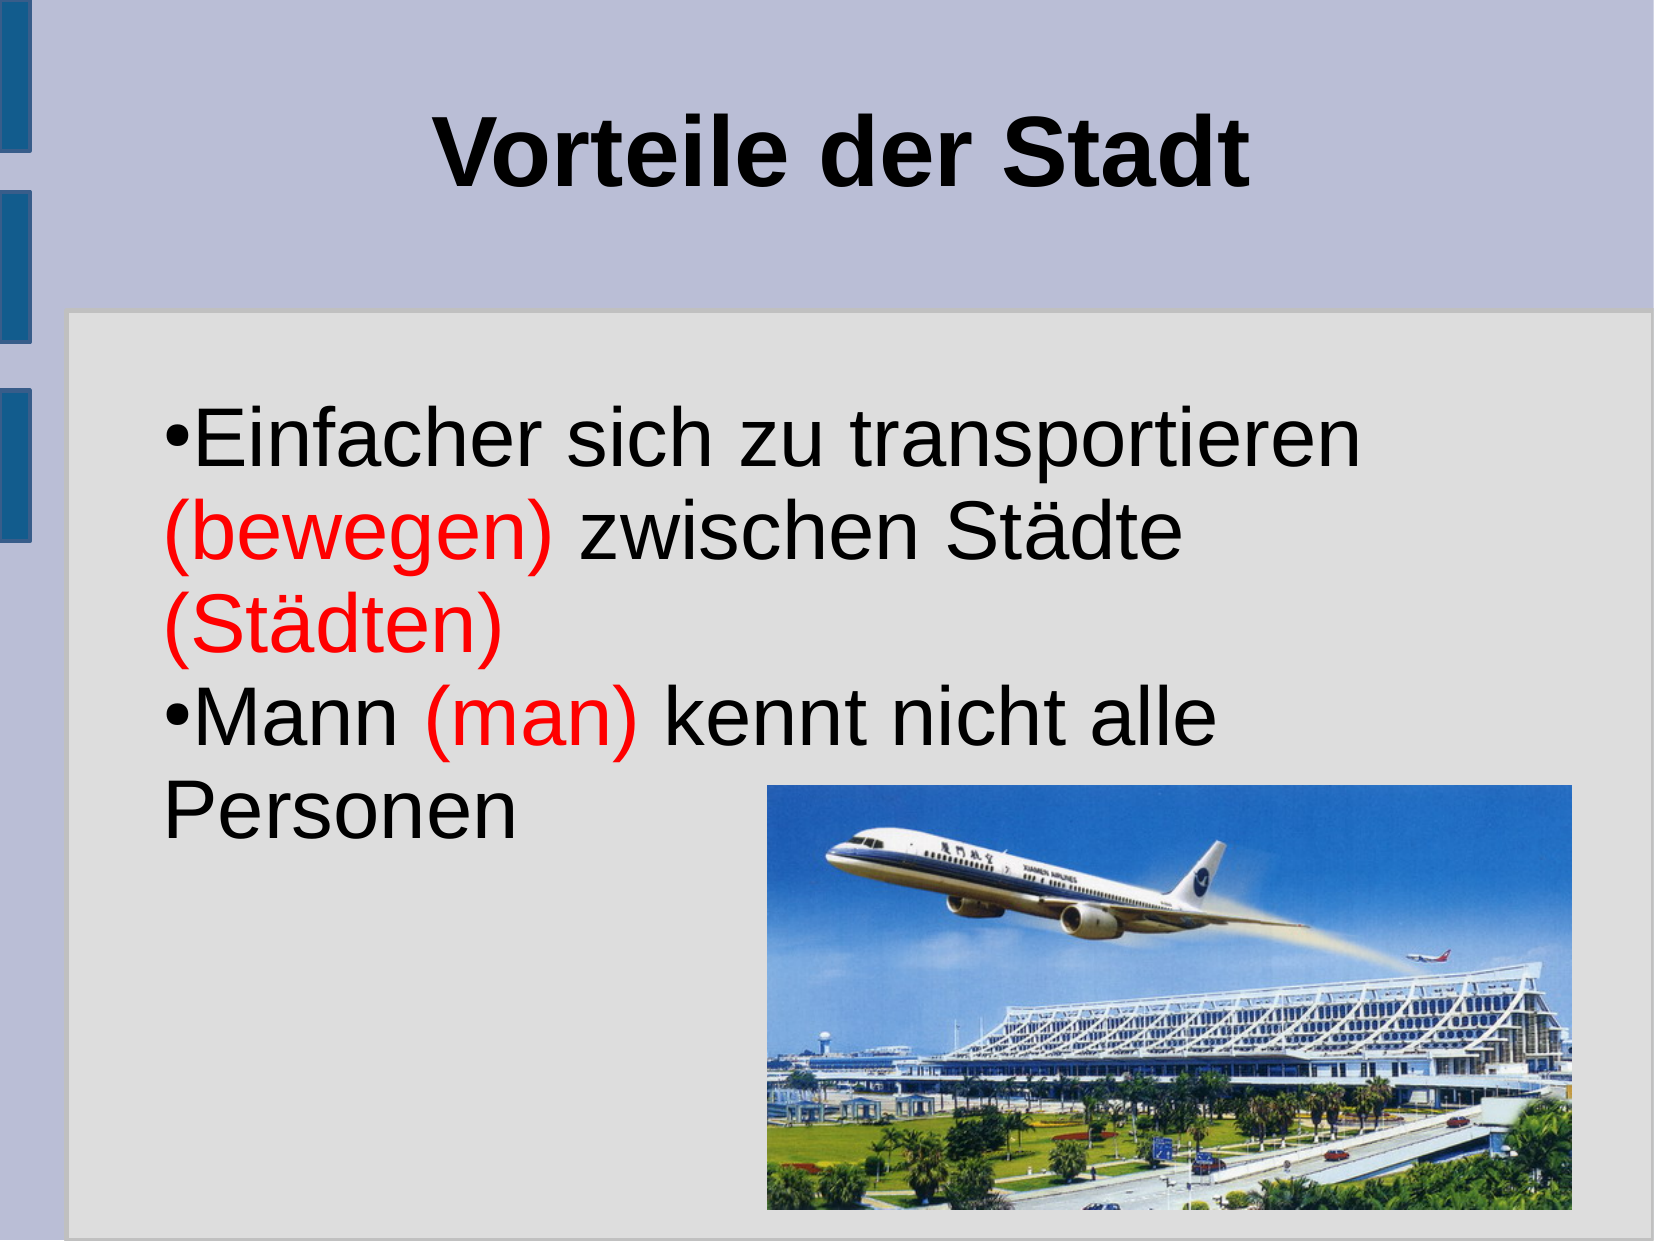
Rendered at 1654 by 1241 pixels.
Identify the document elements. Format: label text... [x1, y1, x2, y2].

picture [767, 785, 1572, 1210]
text_box Vorteile der Stadt [177, 88, 1506, 216]
text_box Einfacher sich zu transportieren (bewegen) zwischen Städte (Städten) Mann (man) kennt nicht alle Personen [147, 383, 1536, 883]
